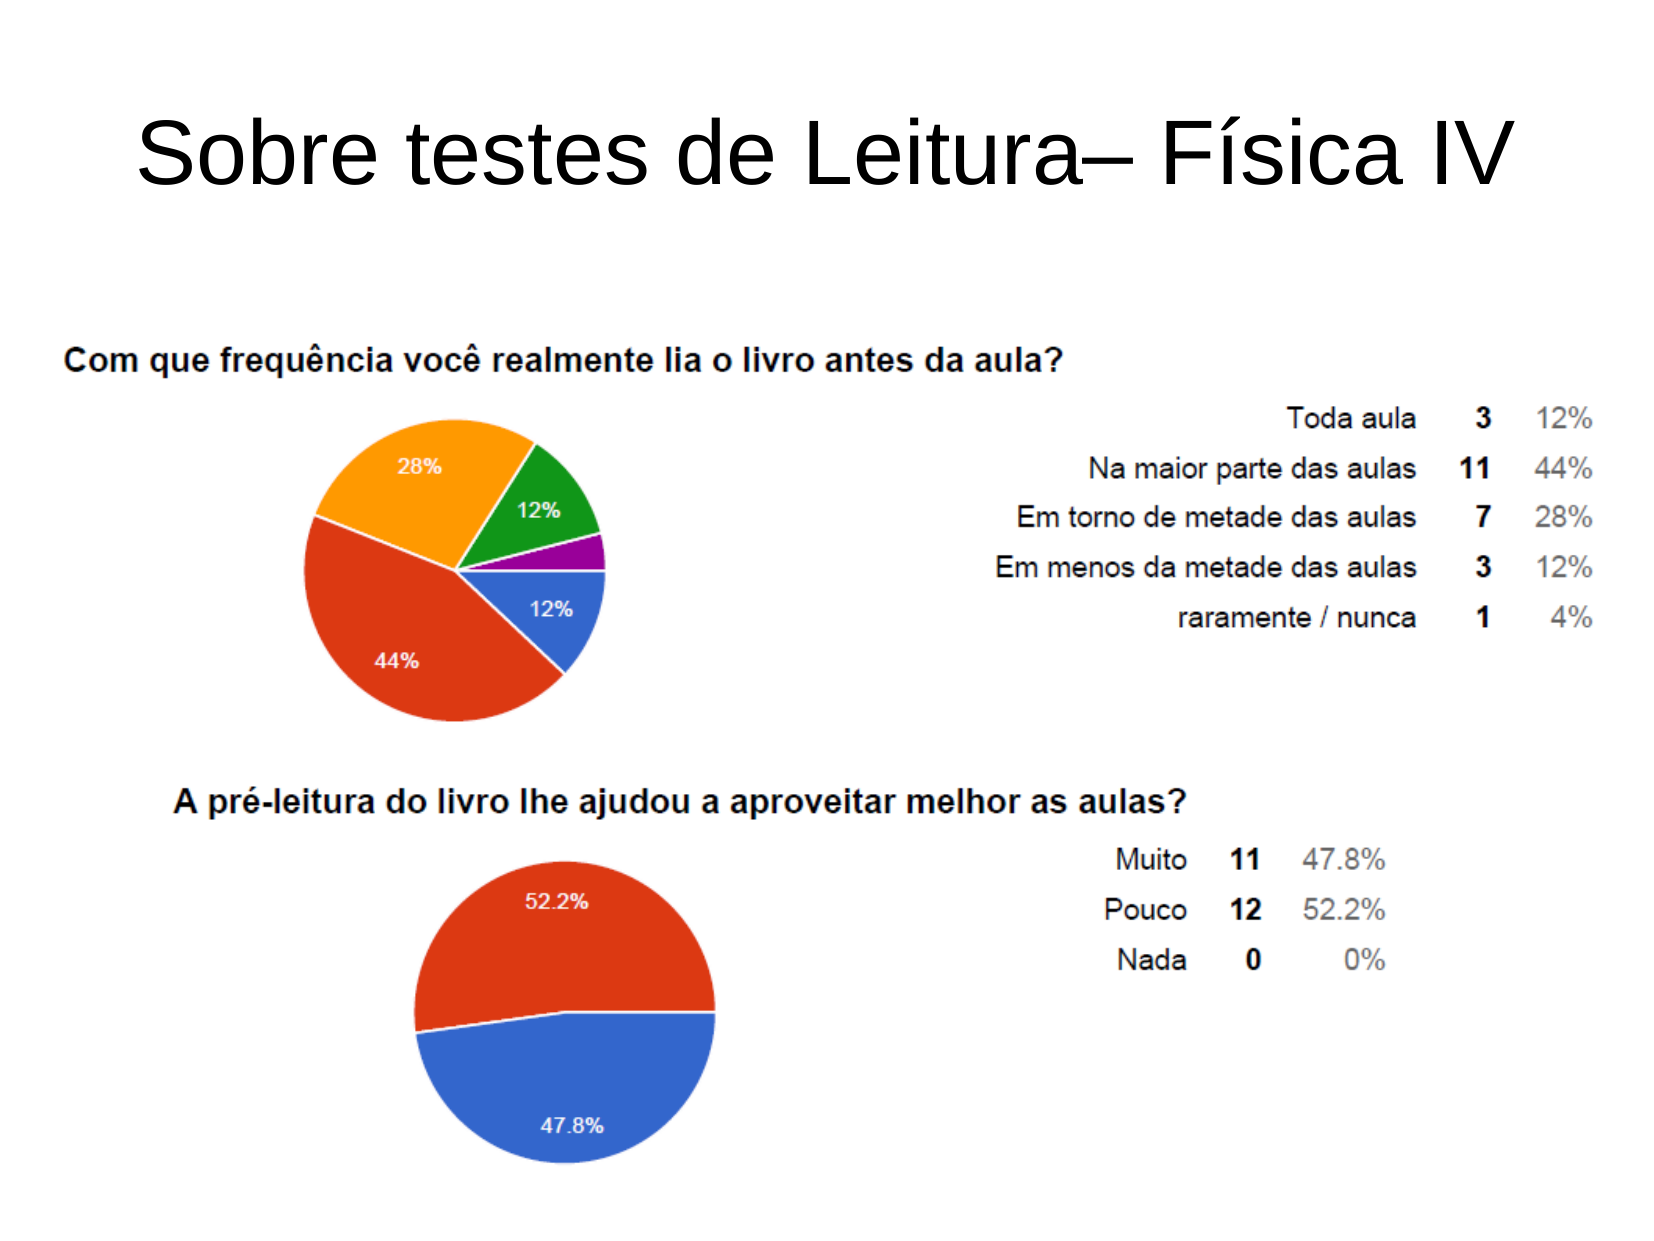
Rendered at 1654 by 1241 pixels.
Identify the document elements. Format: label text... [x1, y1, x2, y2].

picture [153, 779, 1402, 1185]
picture [35, 311, 1619, 764]
title Sobre testes de Leitura– Física IV [82, 49, 1571, 257]
